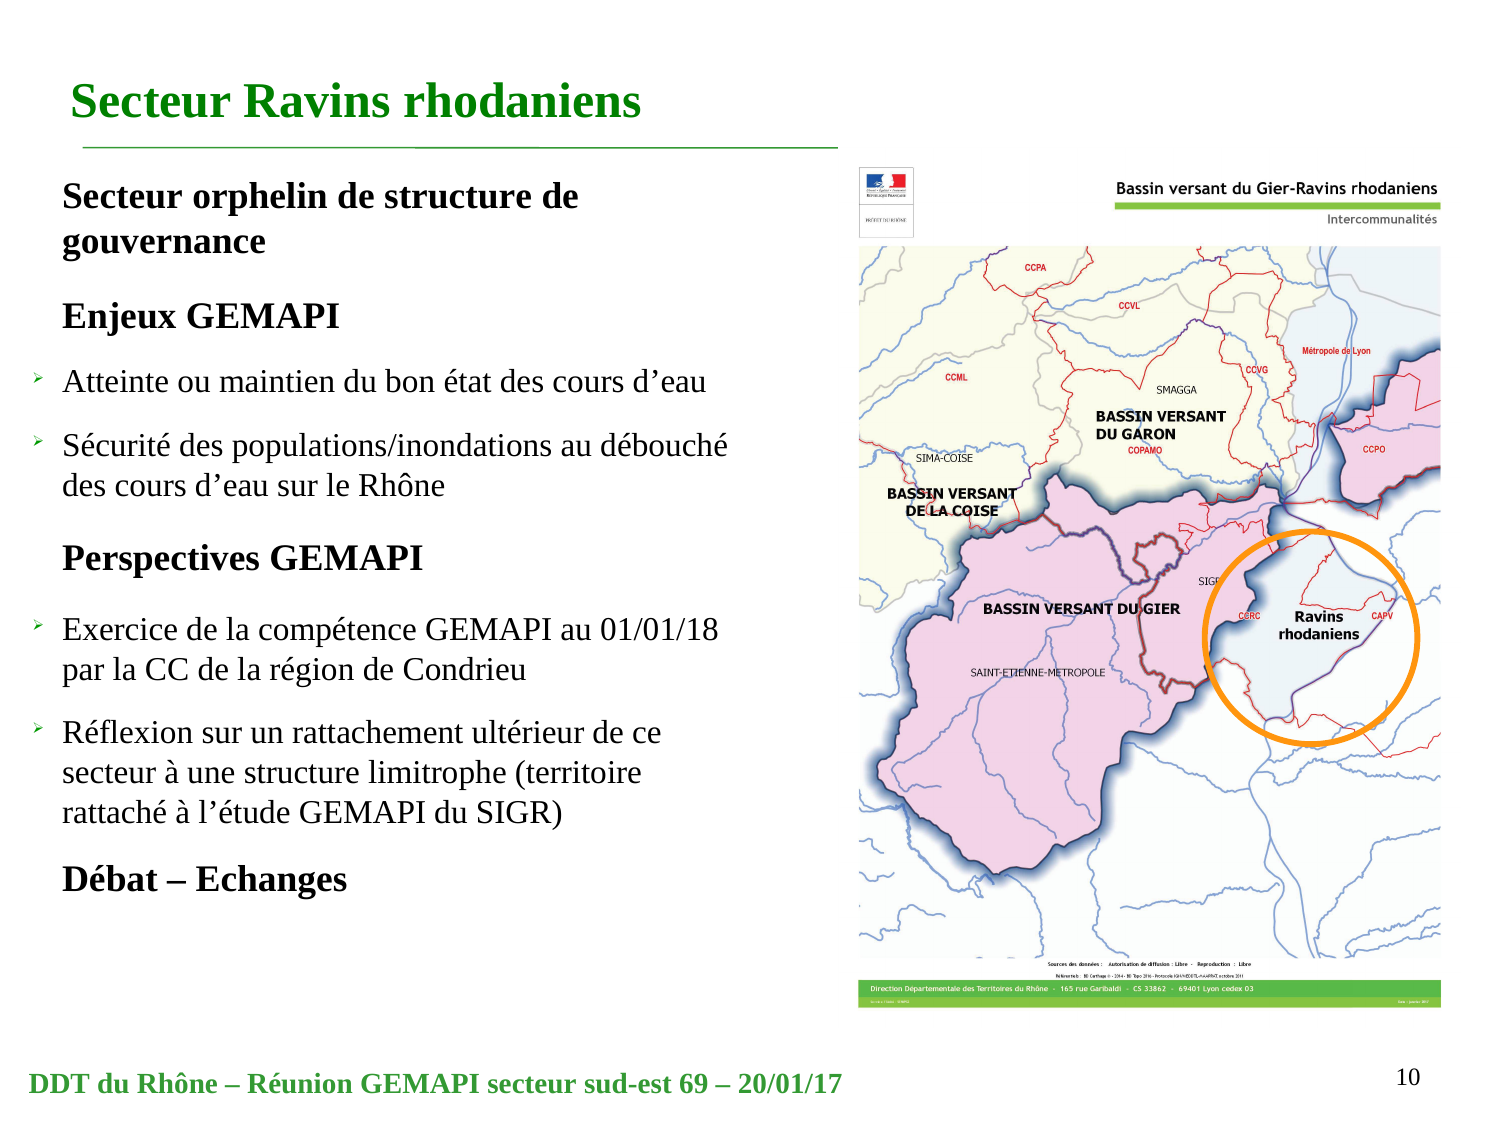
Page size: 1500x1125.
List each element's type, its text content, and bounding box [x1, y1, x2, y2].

text_box Secteur orphelin de structure de gouvernance Enjeux GEMAPI Atteinte ou maintien du bon état des cours d’eau Sécurité des populations/inondations au débouché des cours d’eau sur le Rhône Perspectives GEMAPI Exercice de la compétence GEMAPI au 01/01/18 par la CC de la région de Condrieu Réflexion sur un rattachement ultérieur de ce secteur à une structure limitrophe (territoire rattaché à l’étude GEMAPI du SIGR) Débat – Echanges [17, 164, 768, 1040]
title Secteur Ravins rhodaniens [70, 24, 1465, 178]
picture [838, 147, 1461, 1028]
